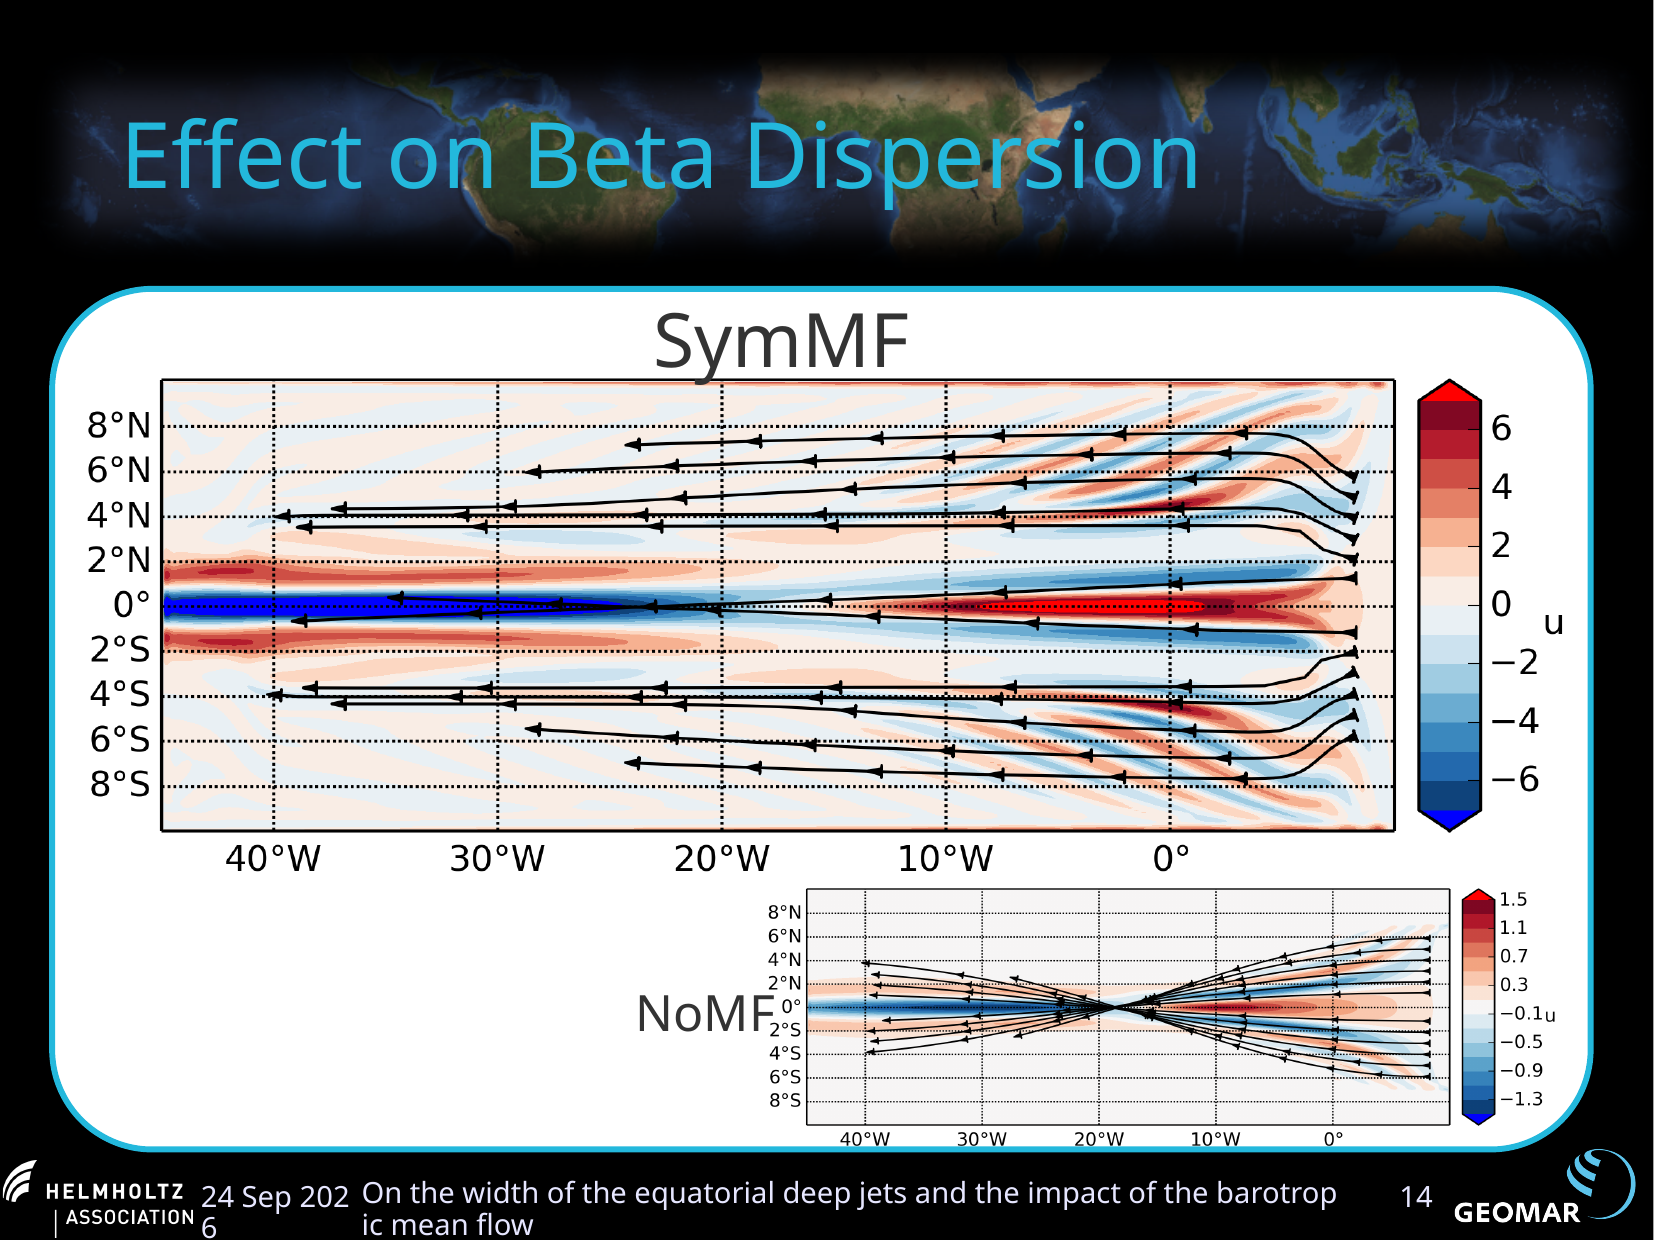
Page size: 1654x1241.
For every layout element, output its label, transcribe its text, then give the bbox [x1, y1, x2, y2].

text_box NoMF [620, 970, 767, 1048]
text_box [52, 288, 757, 1150]
title Effect on Beta Dispersion [120, 49, 1571, 257]
text_box [891, 288, 1591, 1117]
picture [66, 359, 1654, 1241]
picture [2, 1160, 193, 1238]
text_box SymMF [638, 279, 891, 388]
picture [9, 53, 1654, 284]
